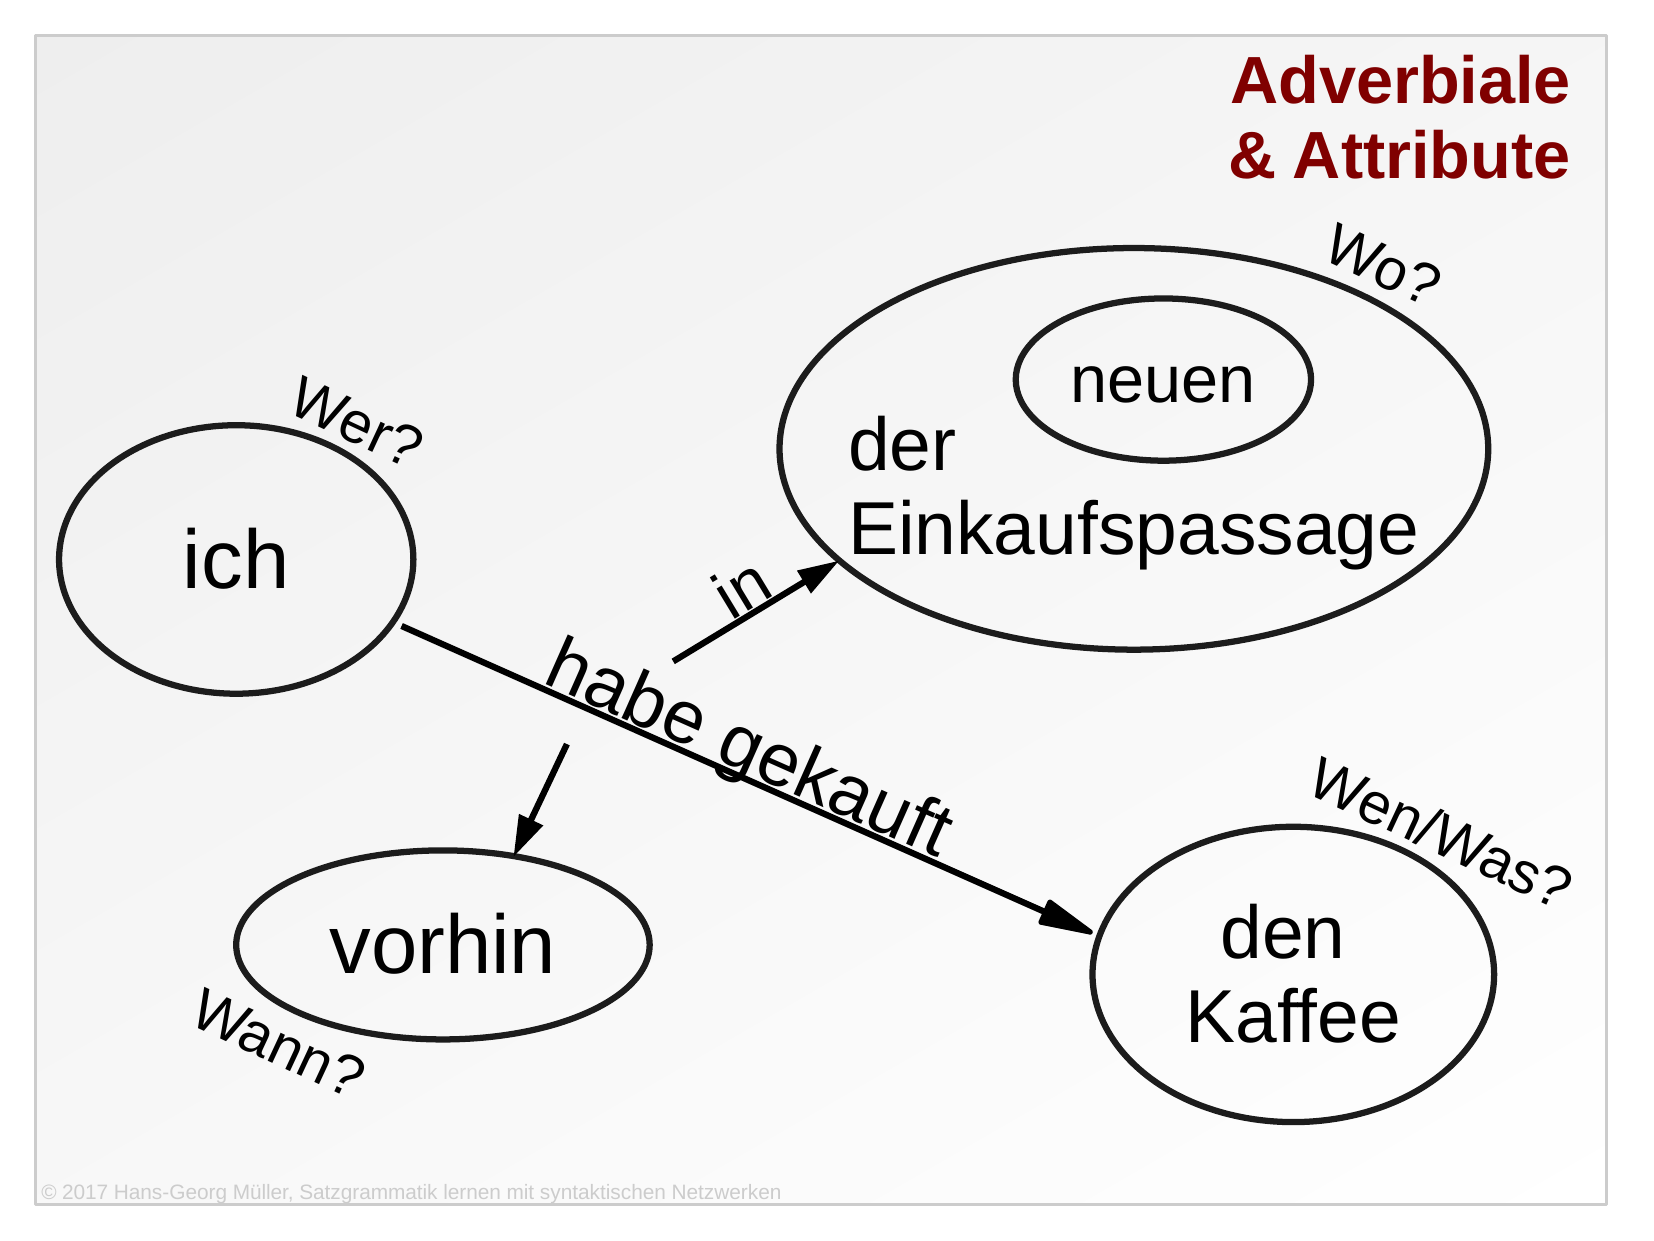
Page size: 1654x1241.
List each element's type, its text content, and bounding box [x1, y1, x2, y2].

text_box neuen [1015, 298, 1312, 461]
text_box Wann? [158, 962, 414, 1150]
text_box der Einkaufspassage [779, 248, 1489, 650]
text_box vorhin [236, 850, 650, 1040]
title Adverbiale & Attribute [82, 43, 1571, 193]
text_box Wen/Was? [1276, 731, 1625, 963]
text_box den Kaffee [1092, 826, 1495, 1123]
text_box Wer? [262, 351, 466, 506]
text_box Wo? [1299, 197, 1489, 343]
text_box ich [59, 425, 414, 694]
